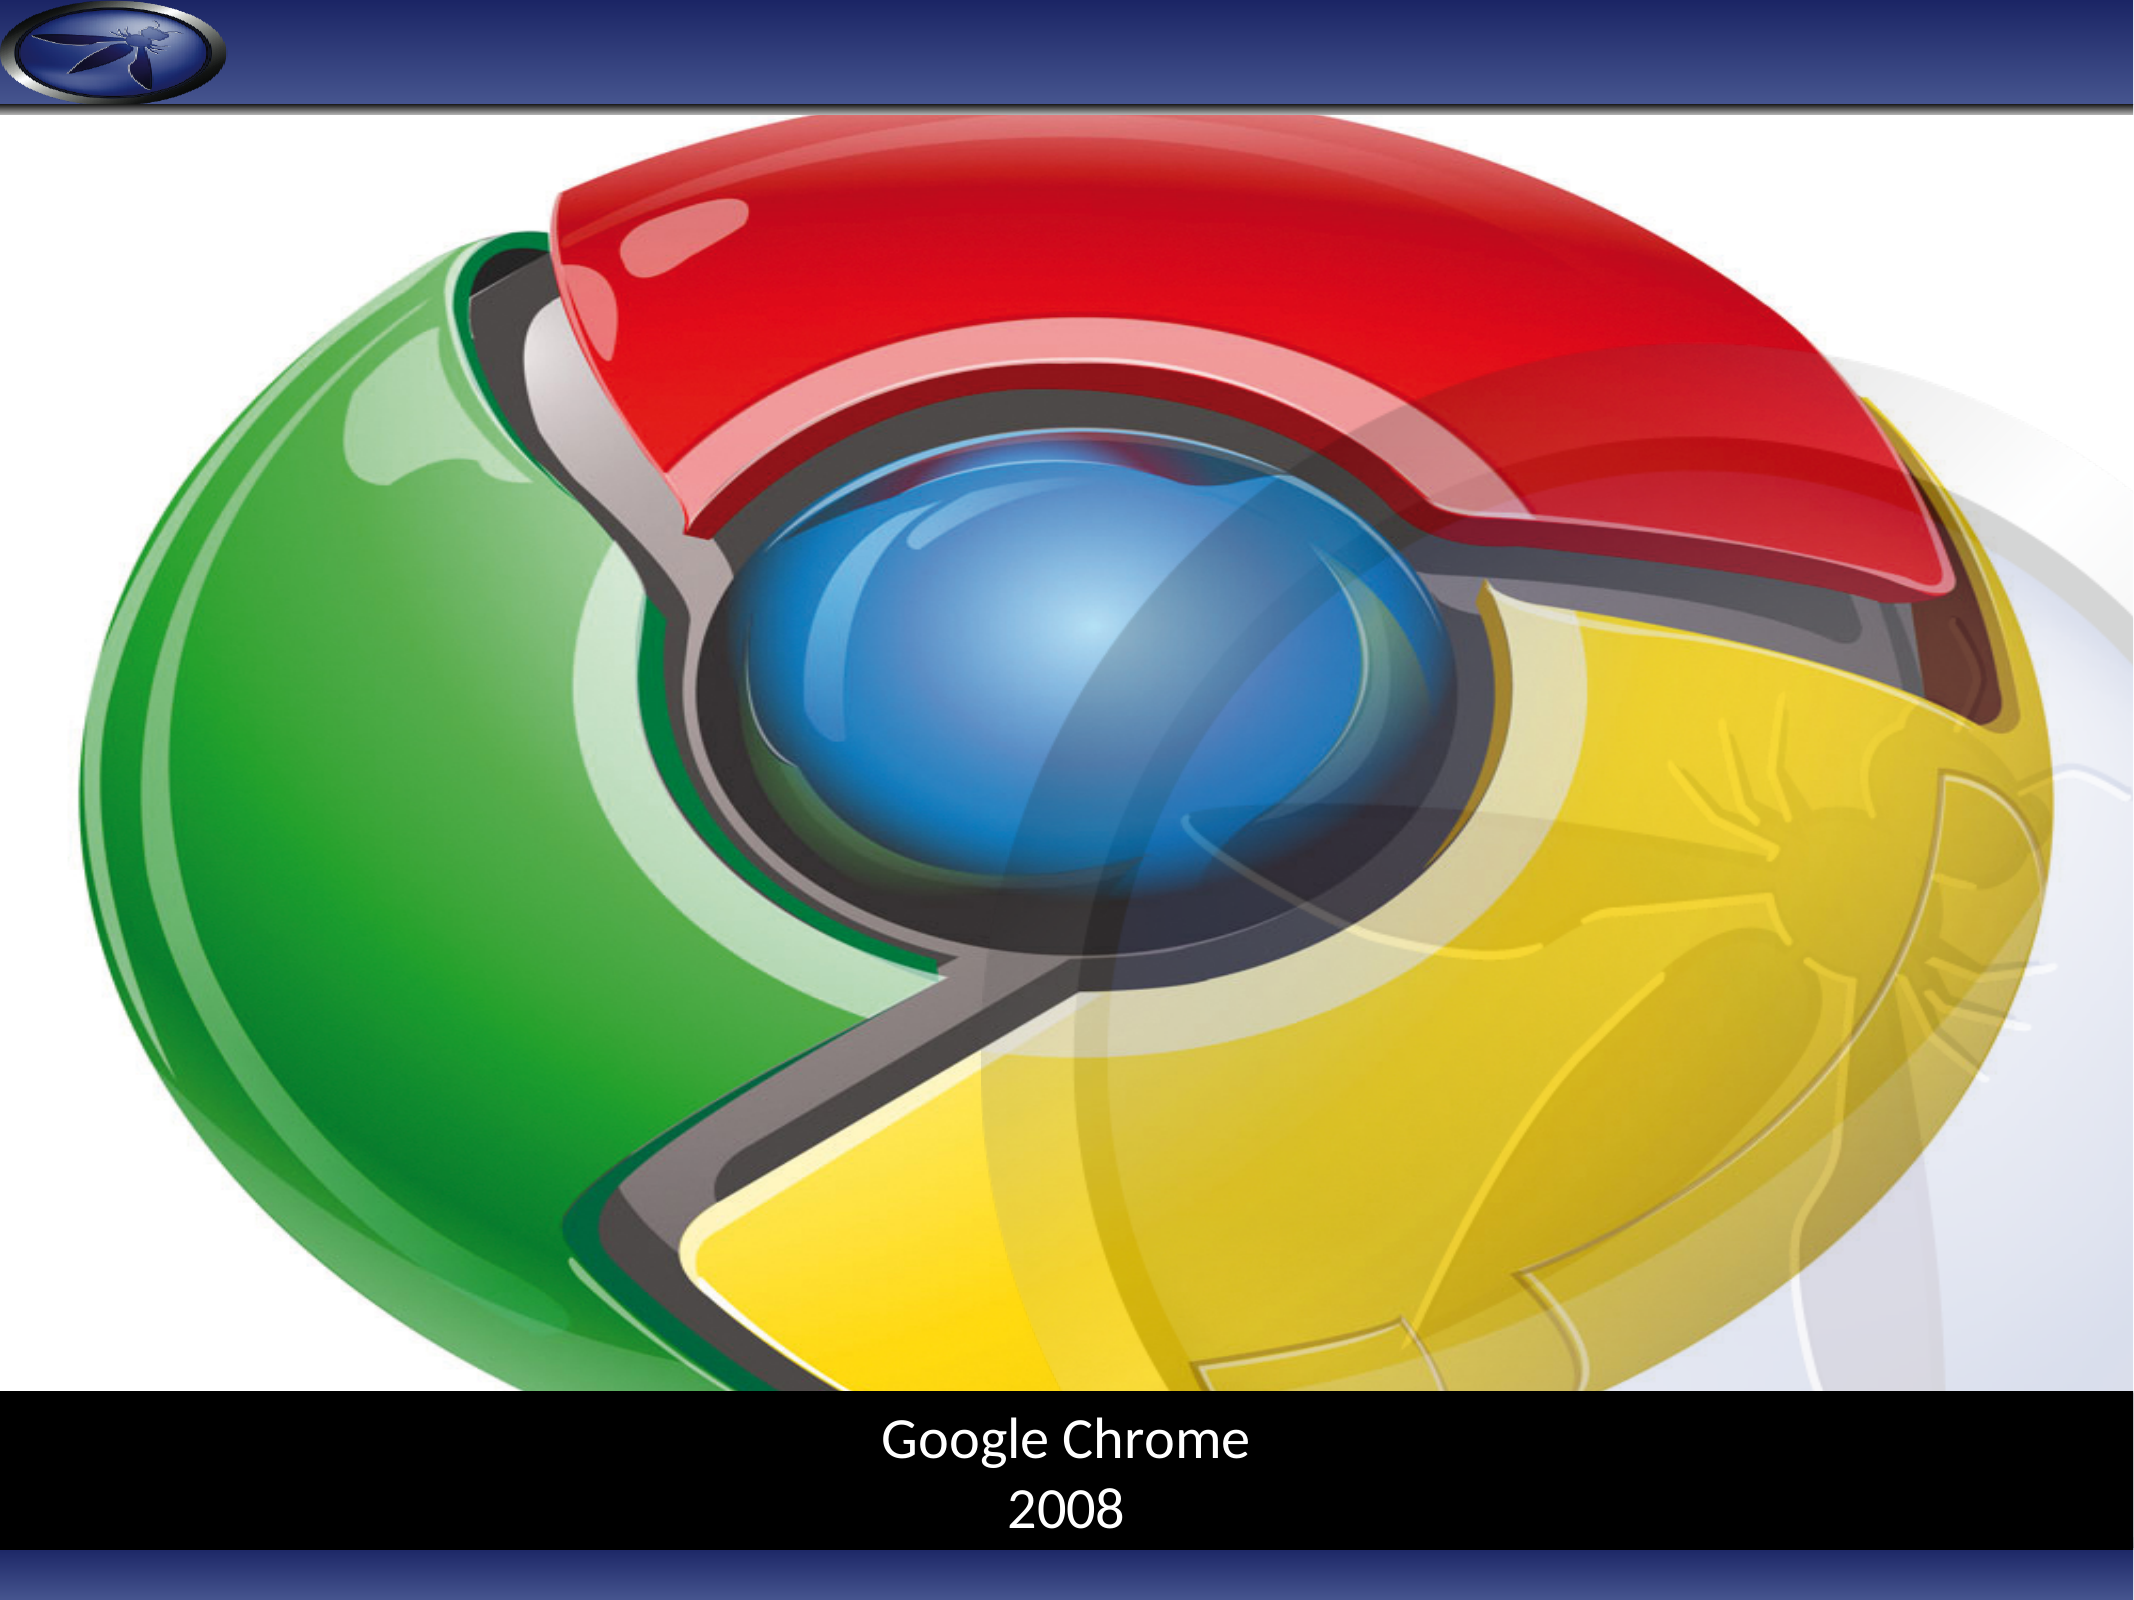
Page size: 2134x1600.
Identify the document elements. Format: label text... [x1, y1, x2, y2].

text_box Google Chrome 2008 [0, 1392, 2134, 1548]
picture [0, 0, 2134, 1392]
picture [0, 0, 228, 104]
